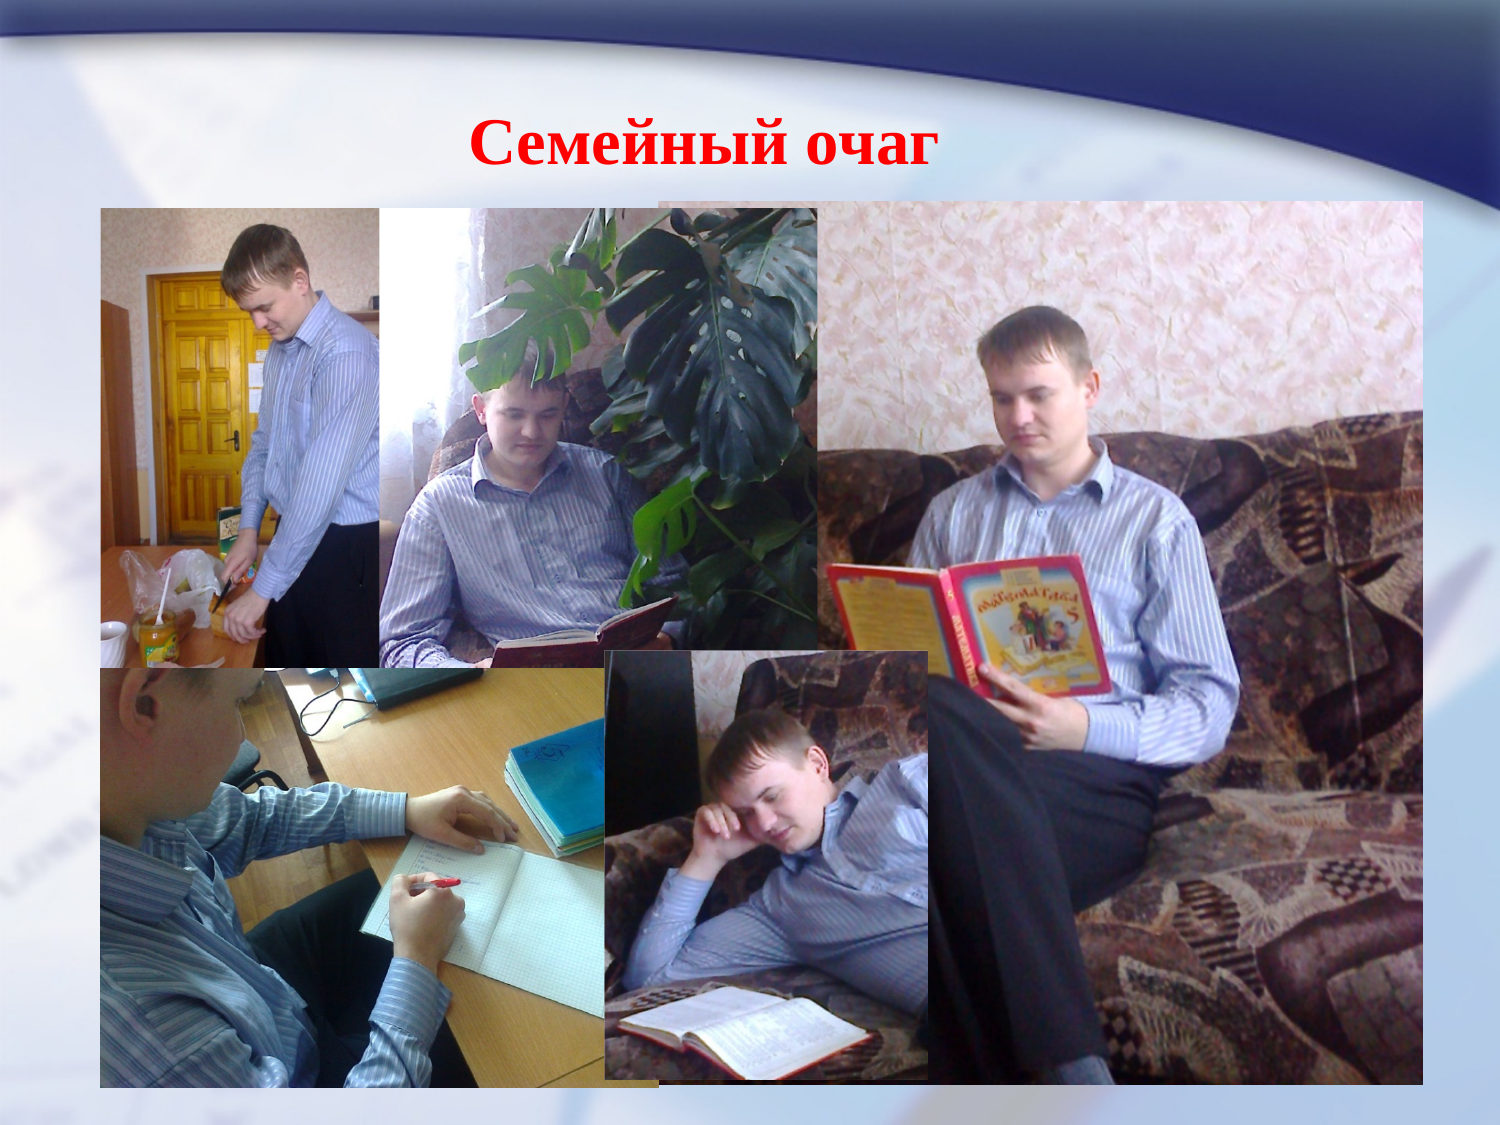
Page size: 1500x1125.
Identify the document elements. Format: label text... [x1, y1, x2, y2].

picture [100, 201, 1423, 1088]
title Семейный очаг [419, 90, 1007, 151]
